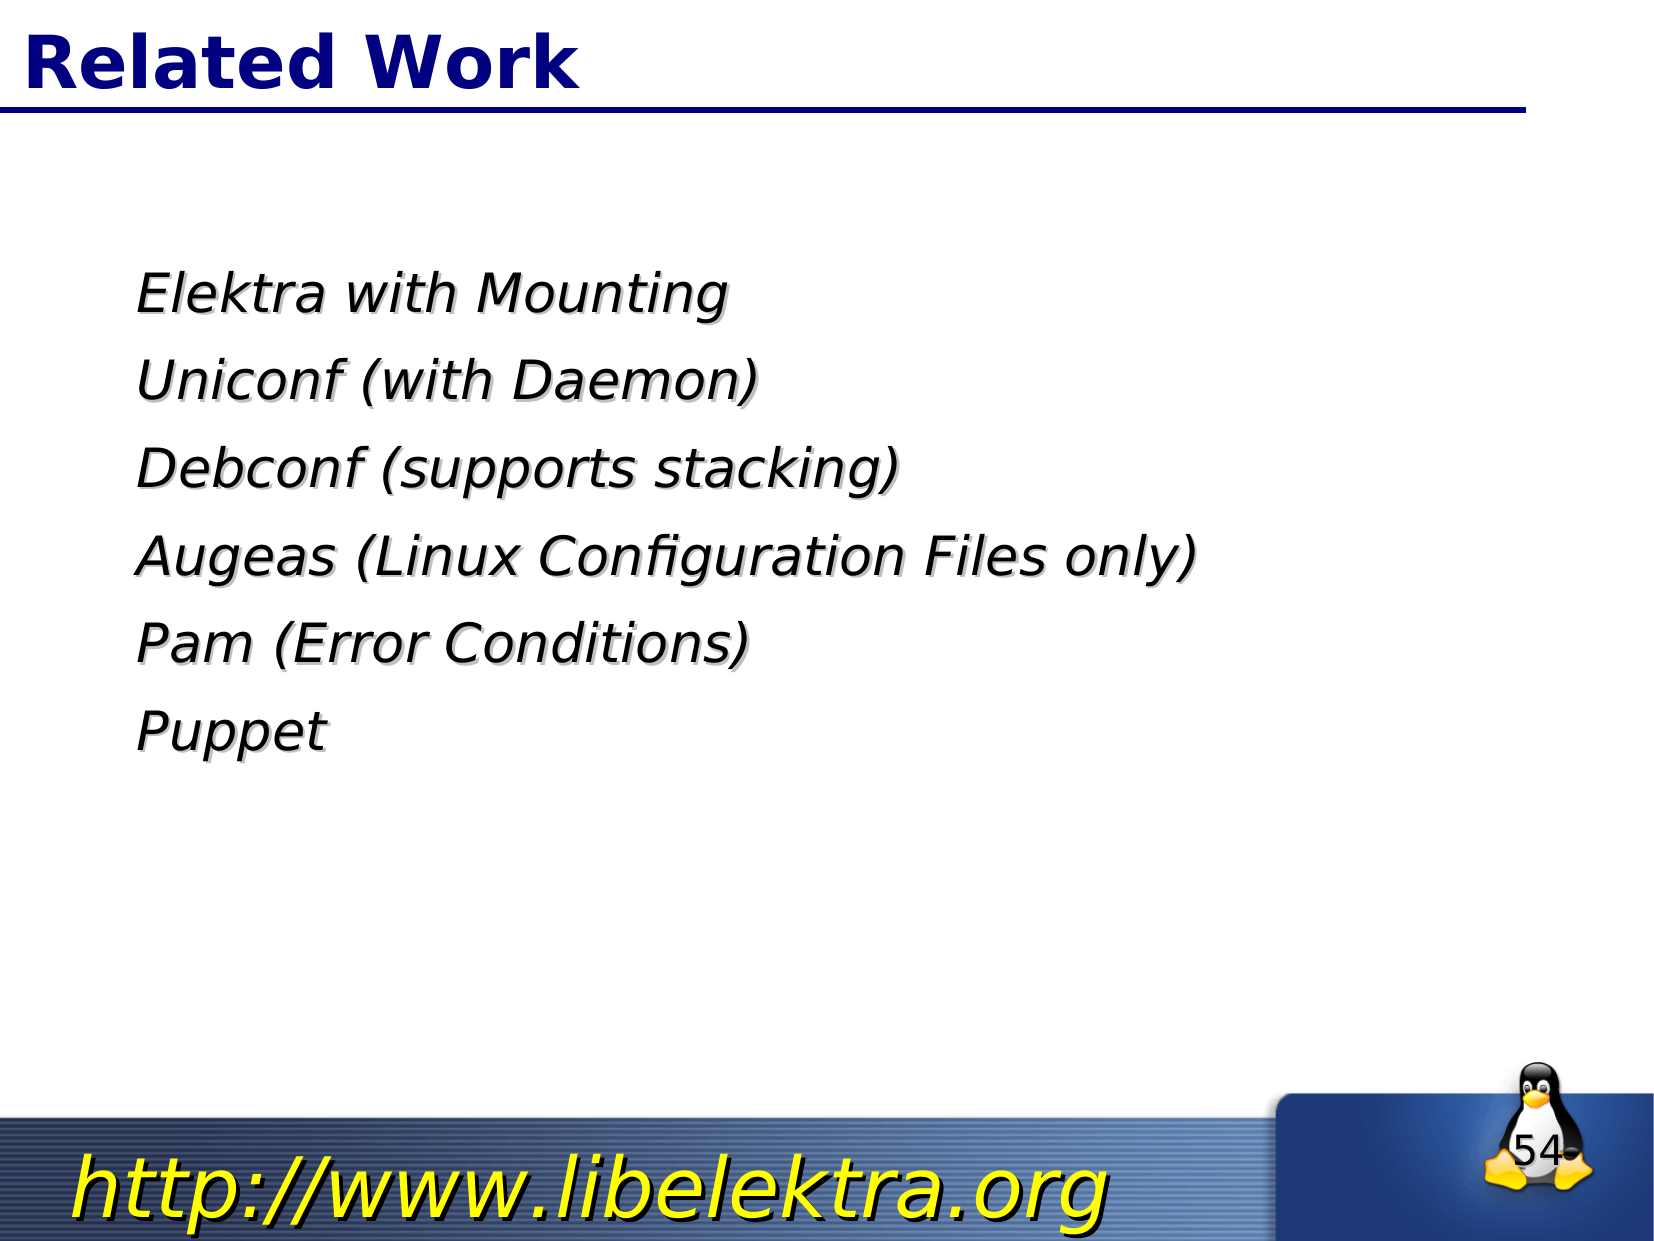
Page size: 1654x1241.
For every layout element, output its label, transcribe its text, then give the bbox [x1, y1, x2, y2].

text_box Related Work [22, 14, 1611, 111]
list Elektra with Mounting Uniconf (with Daemon) Debconf (supports stacking) Augeas (Linux Configuration Files only) Pam (Error Conditions) Puppet [121, 250, 1534, 1116]
text_box <Nummer> [1312, 1122, 1565, 1178]
picture [0, 1061, 1654, 1241]
